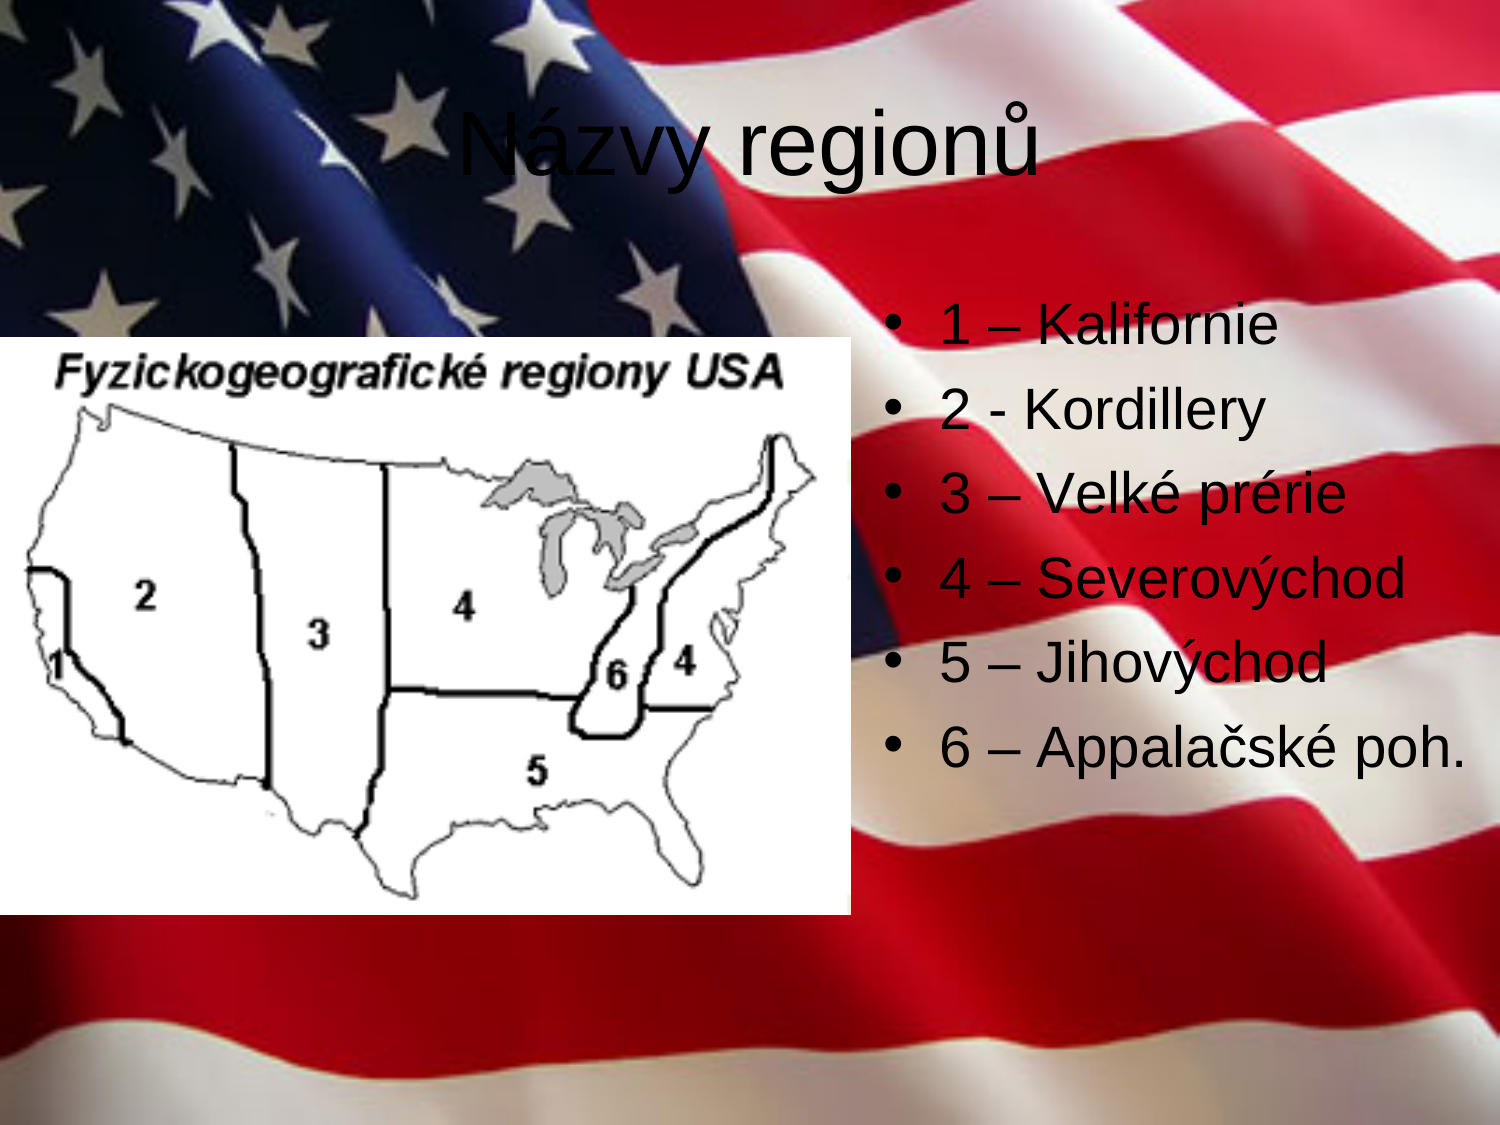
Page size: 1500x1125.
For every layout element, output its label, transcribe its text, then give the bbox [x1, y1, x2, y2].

title Názvy regionů [75, 45, 1426, 233]
picture [0, 0, 1500, 1125]
text_box [0, 338, 851, 915]
list 1 – Kalifornie 2 - Kordillery 3 – Velké prérie 4 – Severovýchod 5 – Jihovýchod 6 – Appalačské poh. [868, 278, 1500, 1006]
